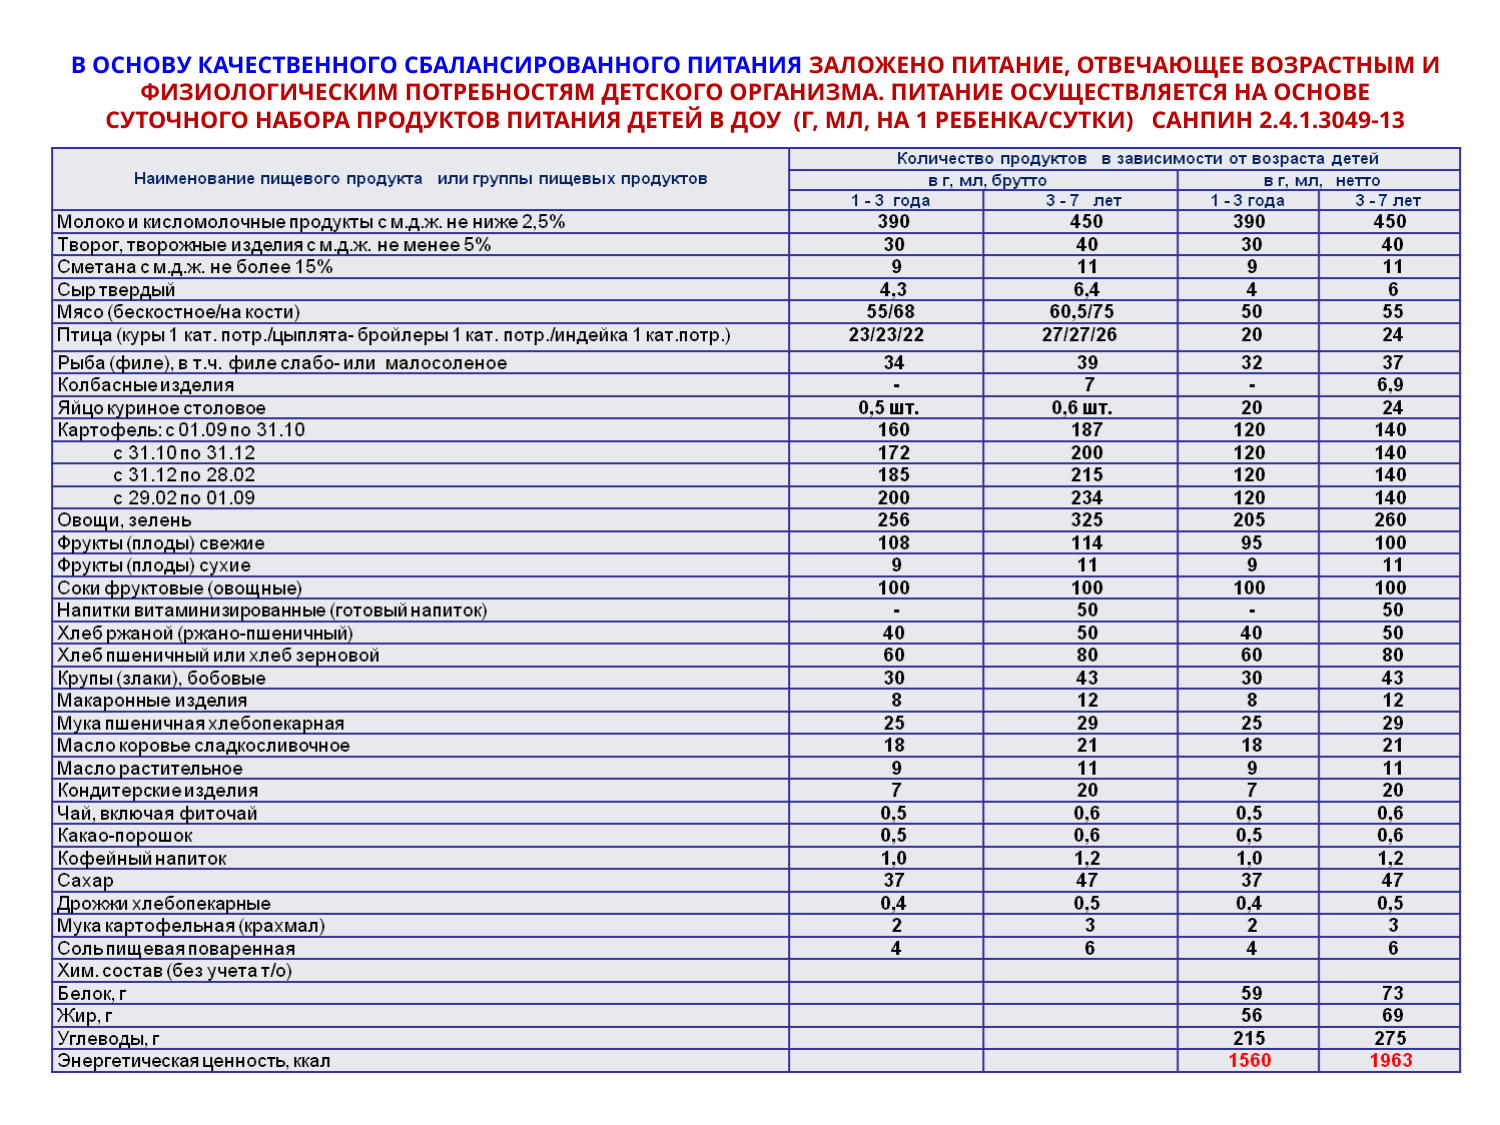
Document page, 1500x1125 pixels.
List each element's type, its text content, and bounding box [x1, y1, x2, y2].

picture [40, 137, 1472, 1085]
text_box В ОСНОВУ КАЧЕСТВЕННОГО СБАЛАНСИРОВАННОГО ПИТАНИЯ ЗАЛОЖЕНО ПИТАНИЕ, ОТВЕЧАЮЩЕЕ ВОЗРАСТНЫМ И ФИЗИОЛОГИЧЕСКИМ ПОТРЕБНОСТЯМ ДЕТСКОГО ОРГАНИЗМА. ПИТАНИЕ ОСУЩЕСТВЛЯЕТСЯ НА ОСНОВЕ СУТОЧНОГО НАБОРА ПРОДУКТОВ ПИТАНИЯ ДЕТЕЙ В ДОУ (Г, МЛ, НА 1 РЕБЕНКА/СУТКИ) САНПИН 2.4.1.3049-13 [53, 43, 1459, 137]
